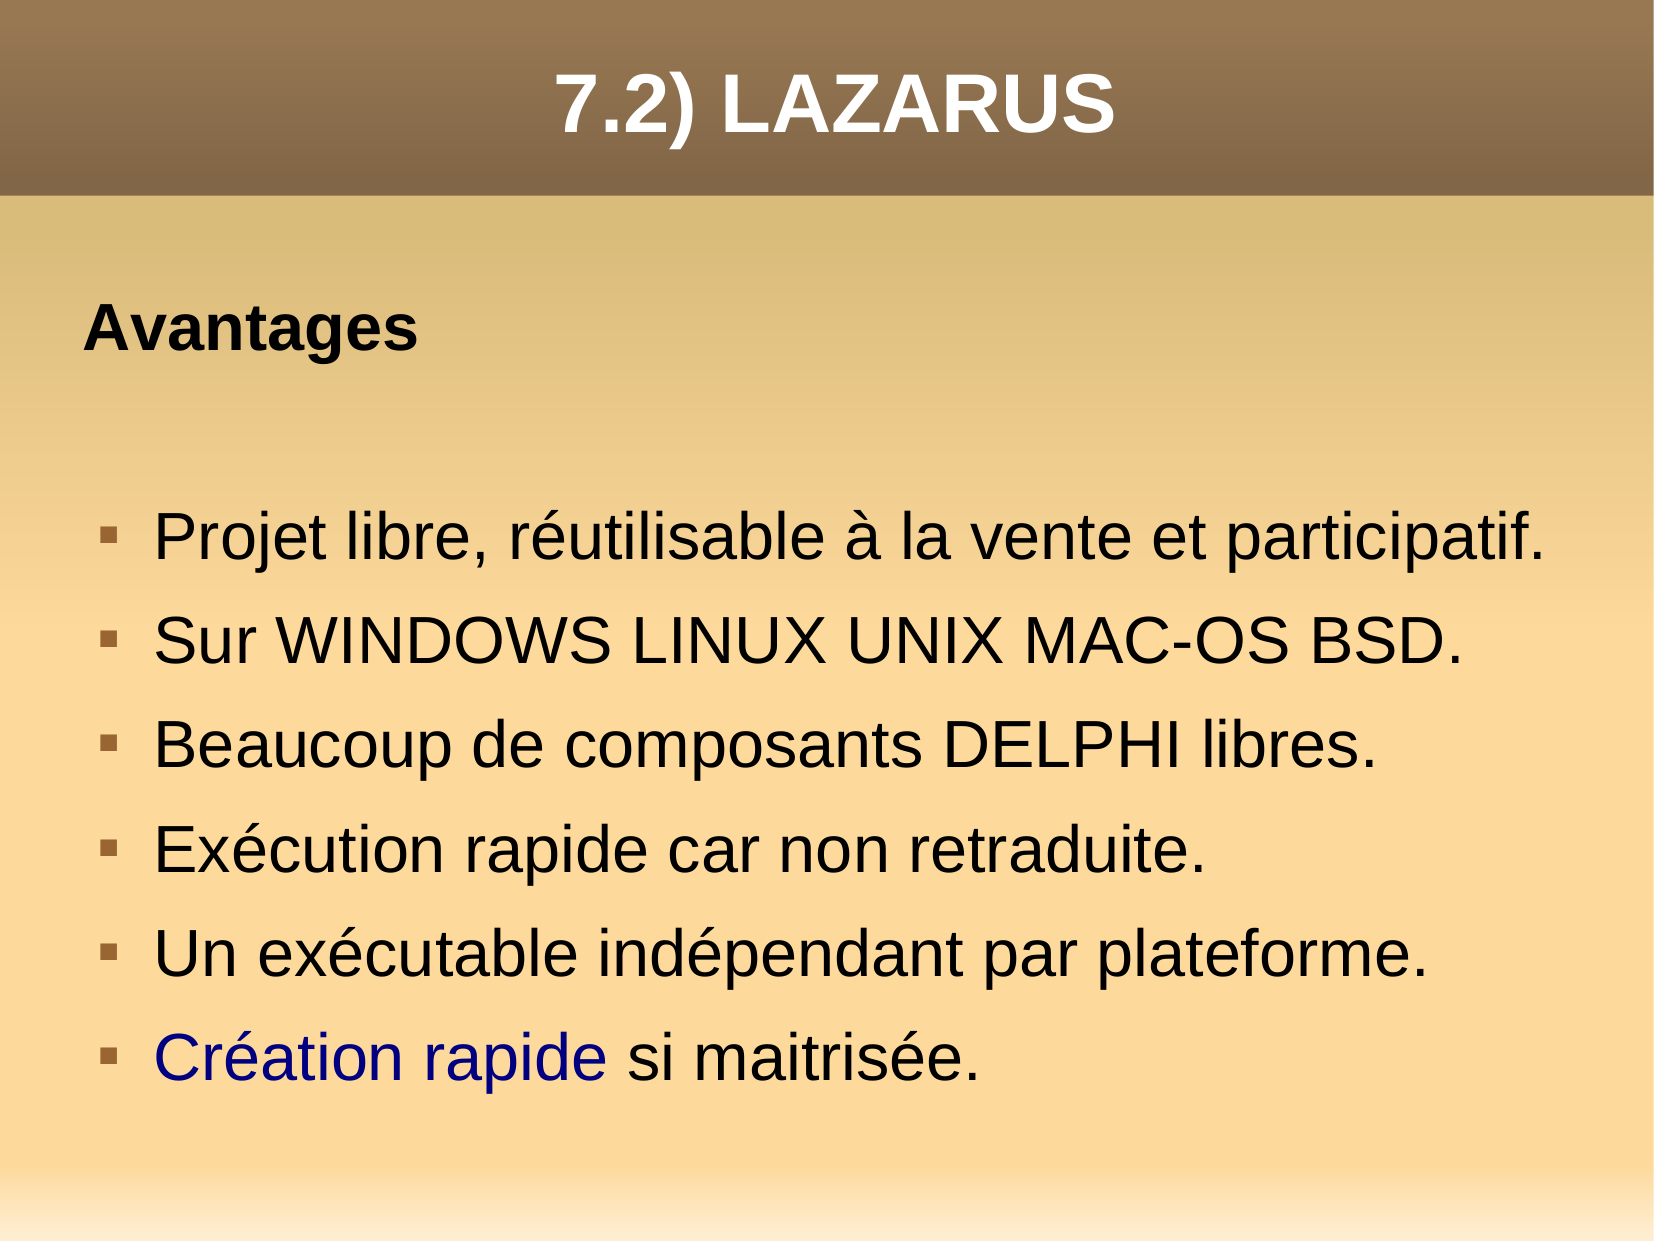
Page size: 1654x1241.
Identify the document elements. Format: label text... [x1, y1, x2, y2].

list Avantages Projet libre, réutilisable à la vente et participatif. Sur WINDOWS LINUX UNIX MAC-OS BSD. Beaucoup de composants DELPHI libres. Exécution rapide car non retraduite. Un exécutable indépendant par plateforme. Création rapide si maitrisée. [82, 290, 1571, 1096]
picture [0, 0, 1654, 1241]
title 7.2) LAZARUS [76, 7, 1565, 200]
